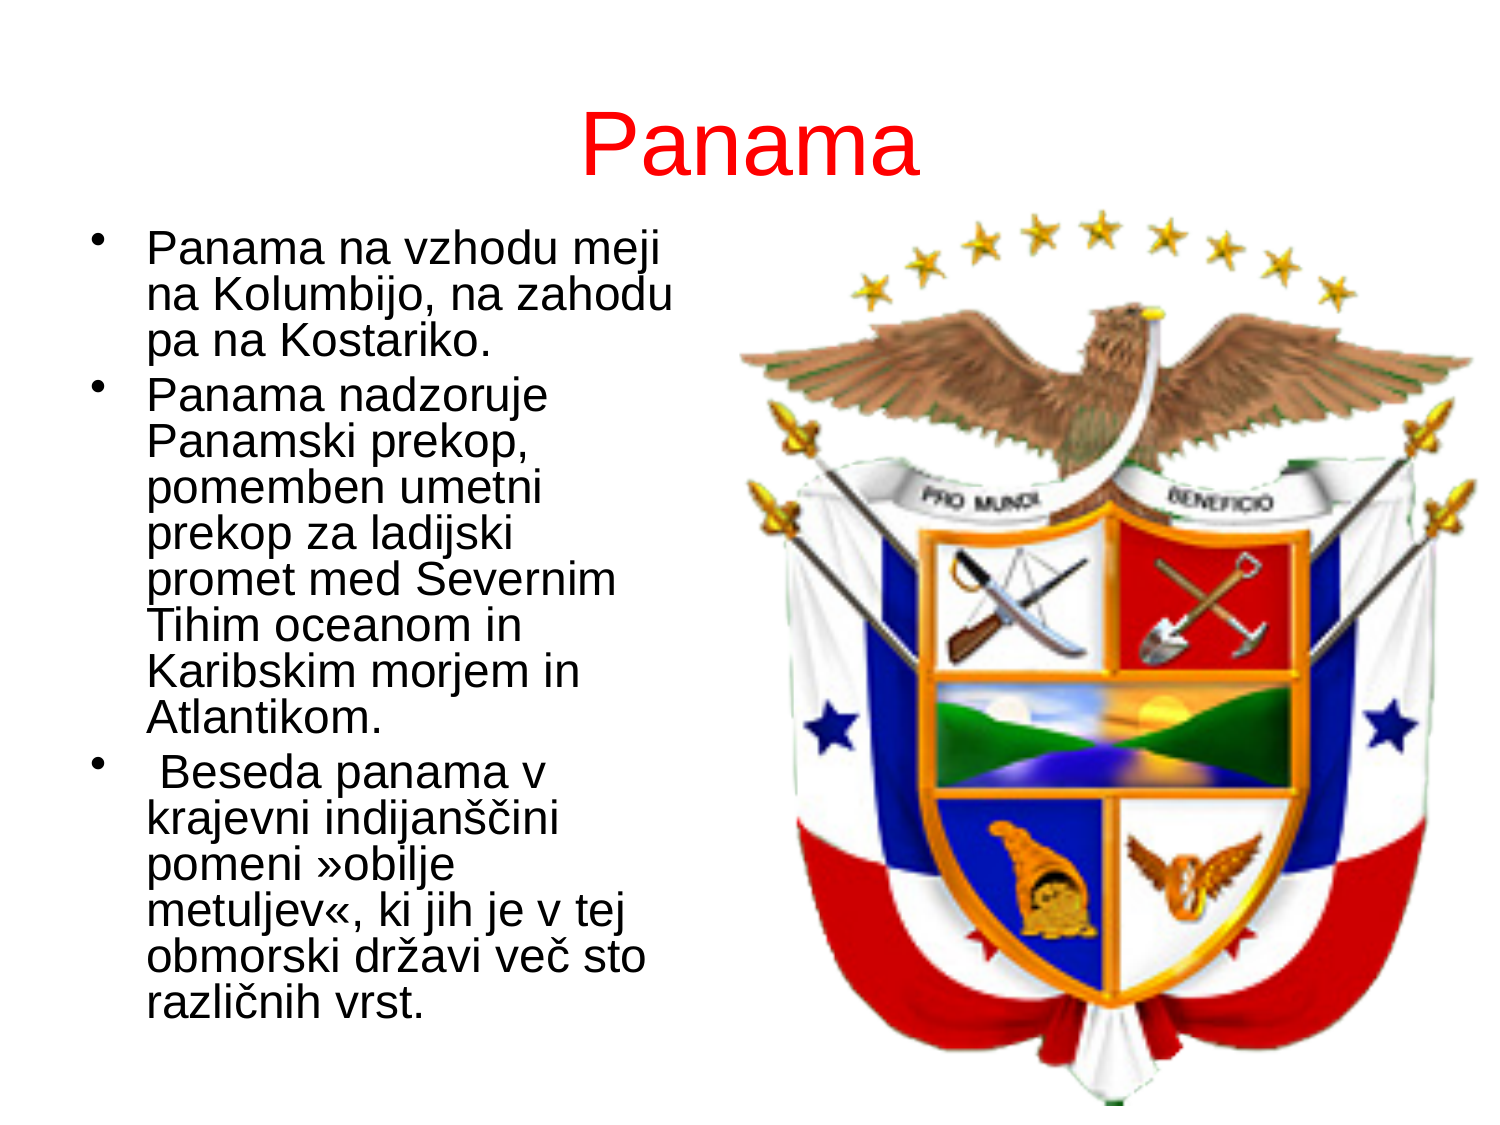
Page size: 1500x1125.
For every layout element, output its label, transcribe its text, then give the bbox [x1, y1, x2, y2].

title Panama [75, 45, 1425, 233]
list Panama na vzhodu meji na Kolumbijo, na zahodu pa na Kostariko. Panama nadzoruje Panamski prekop, pomemben umetni prekop za ladijski promet med Severnim Tihim oceanom in Karibskim morjem in Atlantikom. Beseda panama v krajevni indijanščini pomeni »obilje metuljev«, ki jih je v tej obmorski državi več sto različnih vrst. [75, 220, 691, 1005]
picture [738, 207, 1483, 1106]
